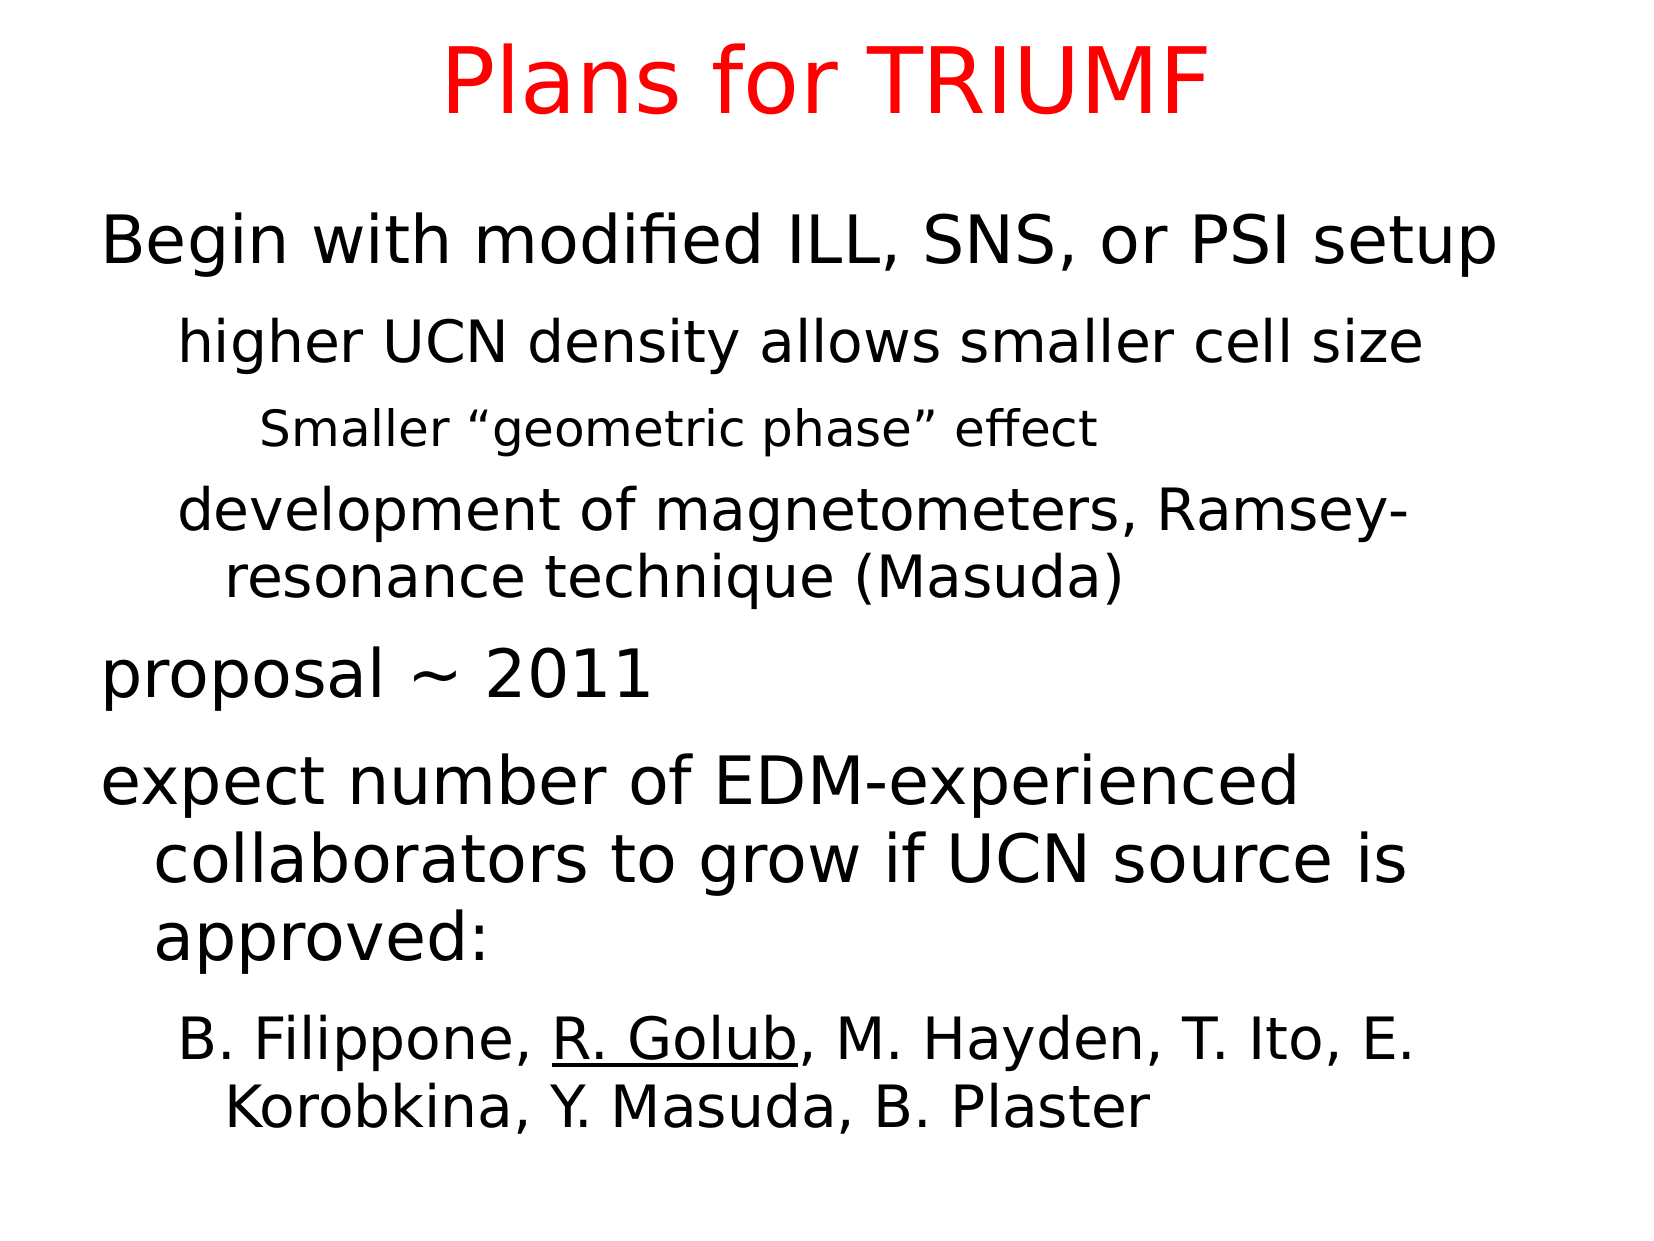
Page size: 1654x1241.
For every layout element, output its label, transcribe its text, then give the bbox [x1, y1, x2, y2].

title Plans for TRIUMF [82, 17, 1571, 146]
list Begin with modified ILL, SNS, or PSI setup higher UCN density allows smaller cell size Smaller “geometric phase” effect development of magnetometers, Ramsey-resonance technique (Masuda) proposal ~ 2011 expect number of EDM-experienced collaborators to grow if UCN source is approved: B. Filippone, R. Golub, M. Hayden, T. Ito, E. Korobkina, Y. Masuda, B. Plaster [82, 201, 1571, 1142]
